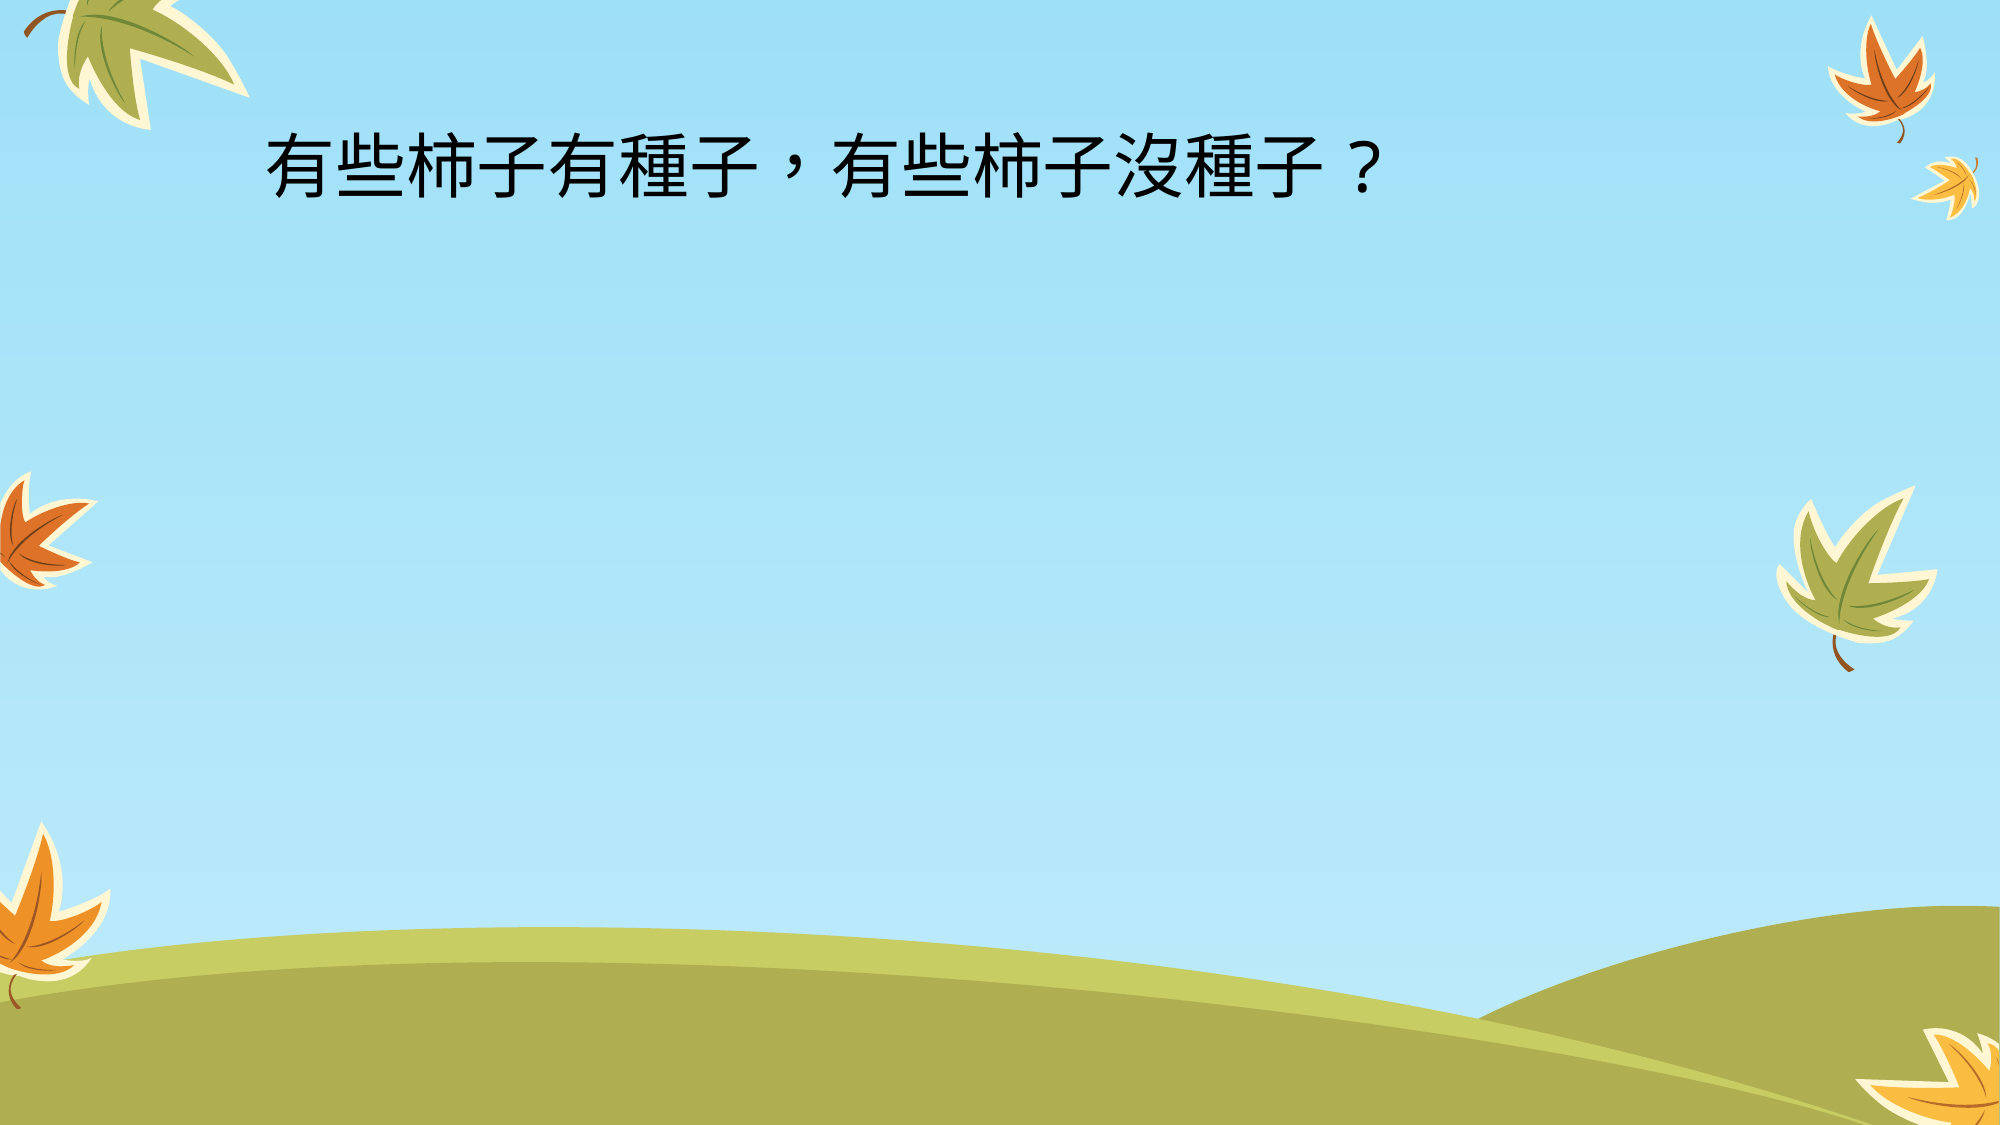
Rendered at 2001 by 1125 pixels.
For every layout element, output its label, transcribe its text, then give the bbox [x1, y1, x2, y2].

title 有些柿子有種子，有些柿子沒種子? [249, 12, 1749, 216]
